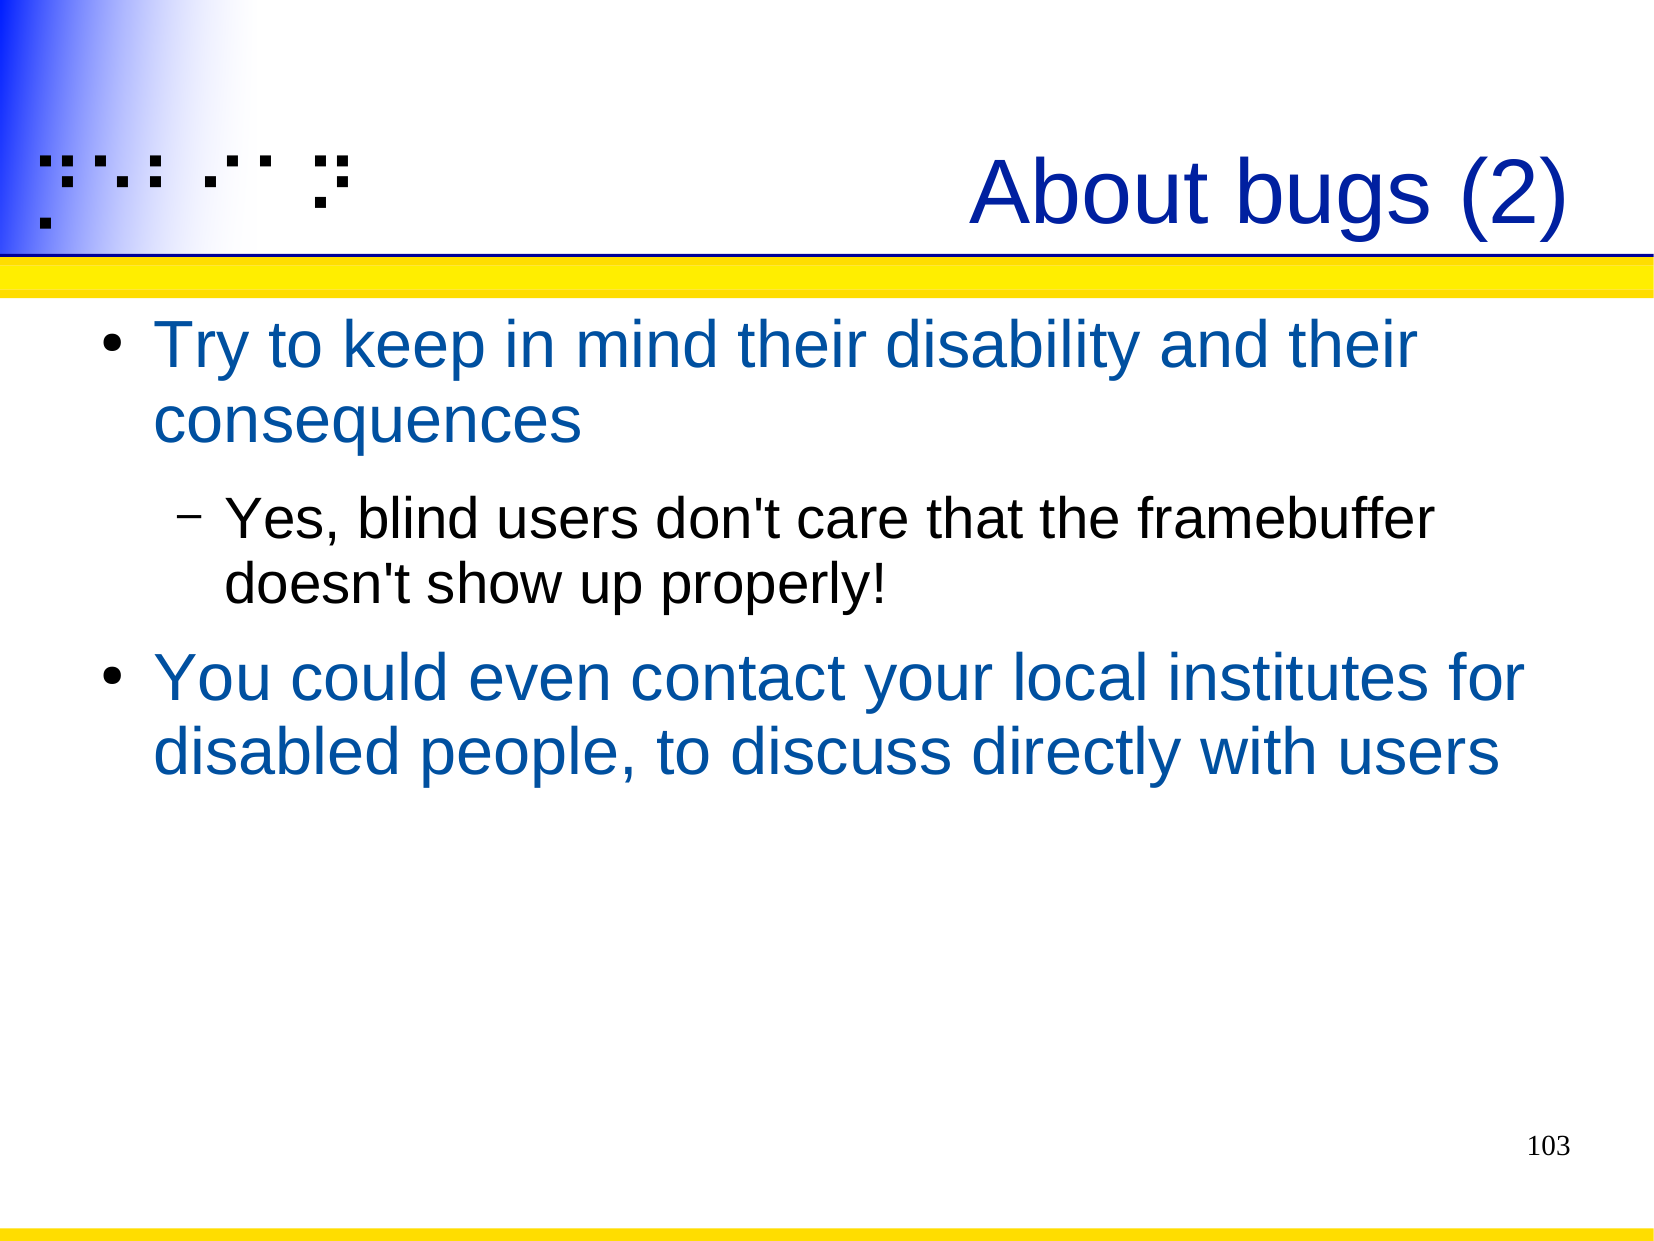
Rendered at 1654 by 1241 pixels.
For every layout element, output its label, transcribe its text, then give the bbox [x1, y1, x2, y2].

title About bugs (2) [372, 134, 1571, 250]
list Try to keep in mind their disability and their consequences Yes, blind users don't care that the framebuffer doesn't show up properly! You could even contact your local institutes for disabled people, to discuss directly with users [82, 307, 1571, 1111]
